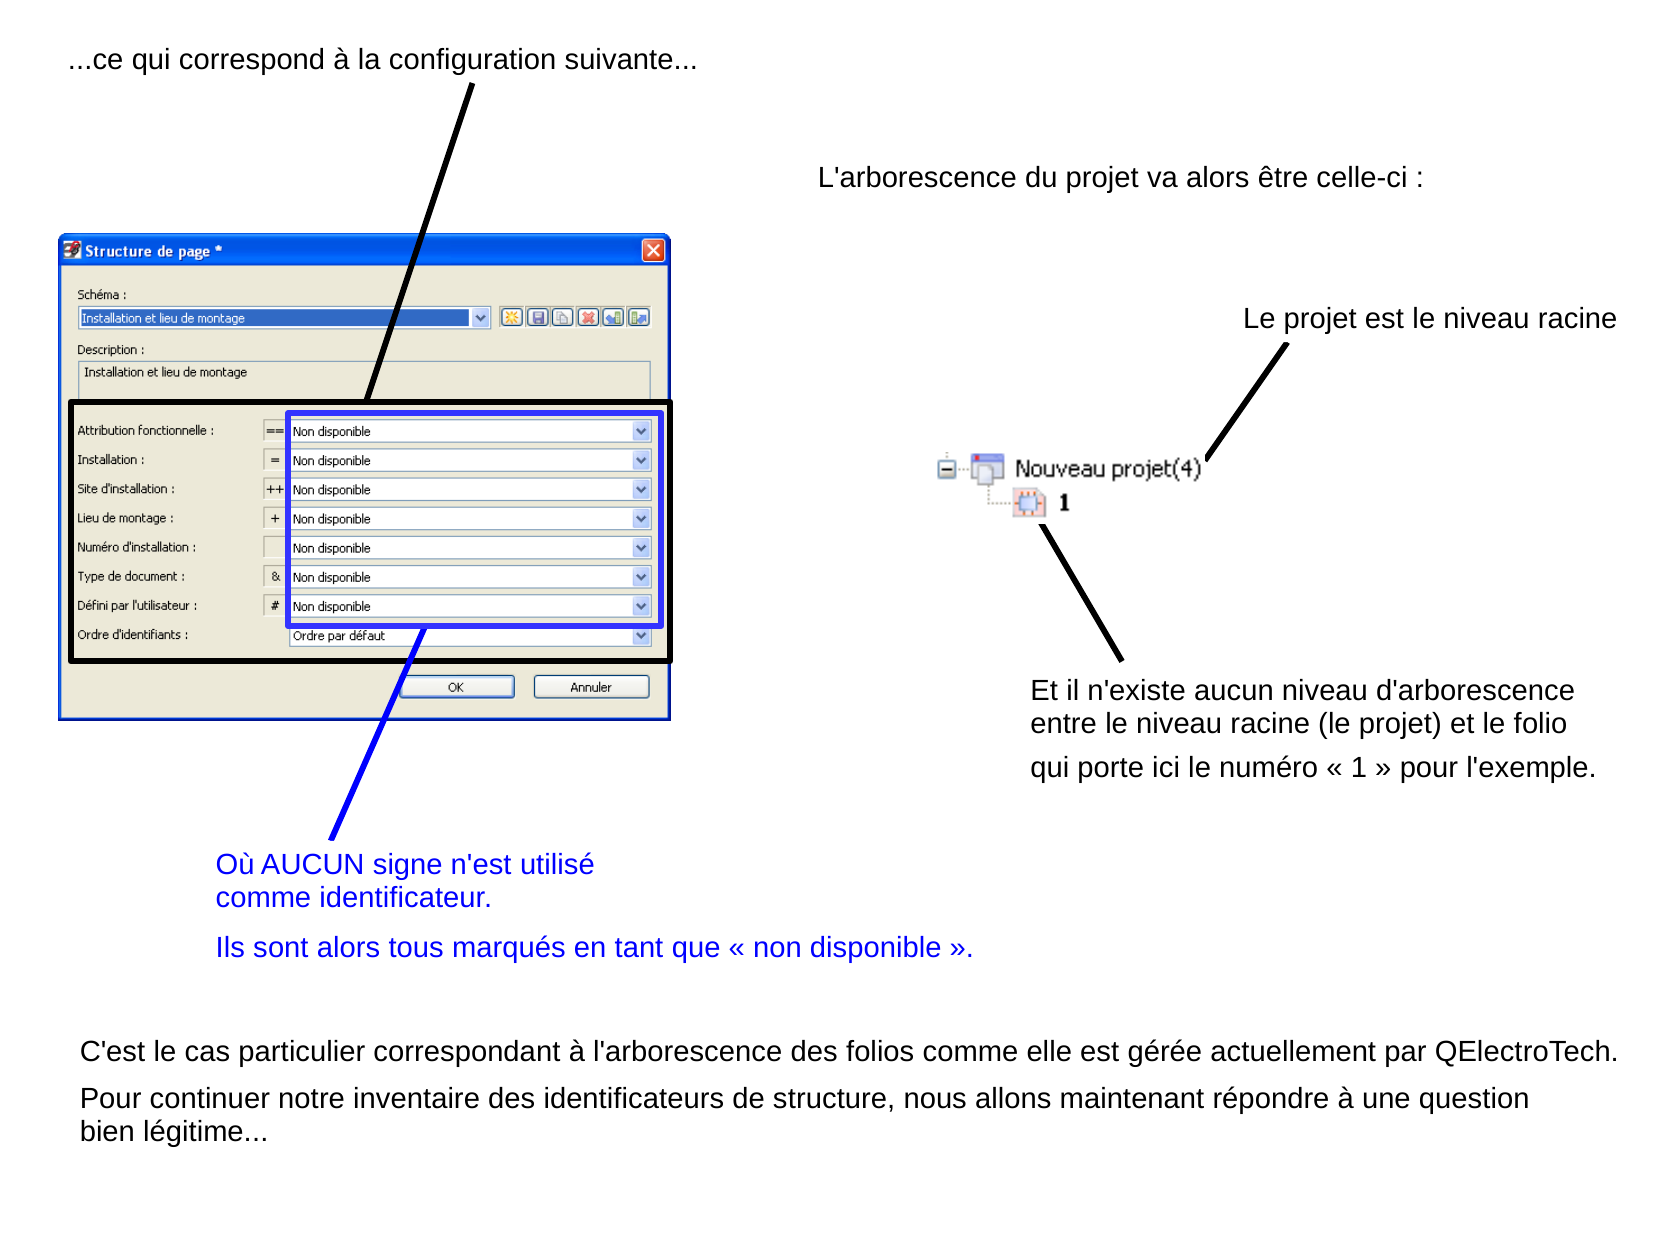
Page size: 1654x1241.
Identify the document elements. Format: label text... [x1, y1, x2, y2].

picture [74, 405, 667, 658]
text_box Pour continuer notre inventaire des identificateurs de structure, nous allons maintenant répondre à une question bien légitime... [64, 1074, 1607, 1155]
text_box L'arborescence du projet va alors être celle-ci : [803, 153, 1536, 202]
picture [291, 416, 658, 623]
text_box Ils sont alors tous marqués en tant que « non disponible ». [200, 923, 1028, 972]
text_box qui porte ici le numéro « 1 » pour l'exemple. [1015, 743, 1630, 792]
picture [58, 233, 418, 721]
text_box ...ce qui correspond à la configuration suivante... [53, 35, 721, 84]
picture [388, 664, 671, 721]
picture [936, 452, 1205, 524]
text_box Et il n'existe aucun niveau d'arborescence entre le niveau racine (le projet) et le folio [1015, 666, 1595, 743]
text_box Où AUCUN signe n'est utilisé comme identificateur. [200, 840, 662, 922]
picture [371, 233, 671, 399]
text_box C'est le cas particulier correspondant à l'arborescence des folios comme elle est gérée actuellement par QElectroTech. [64, 1027, 1642, 1075]
text_box Le projet est le niveau racine [1228, 294, 1642, 343]
